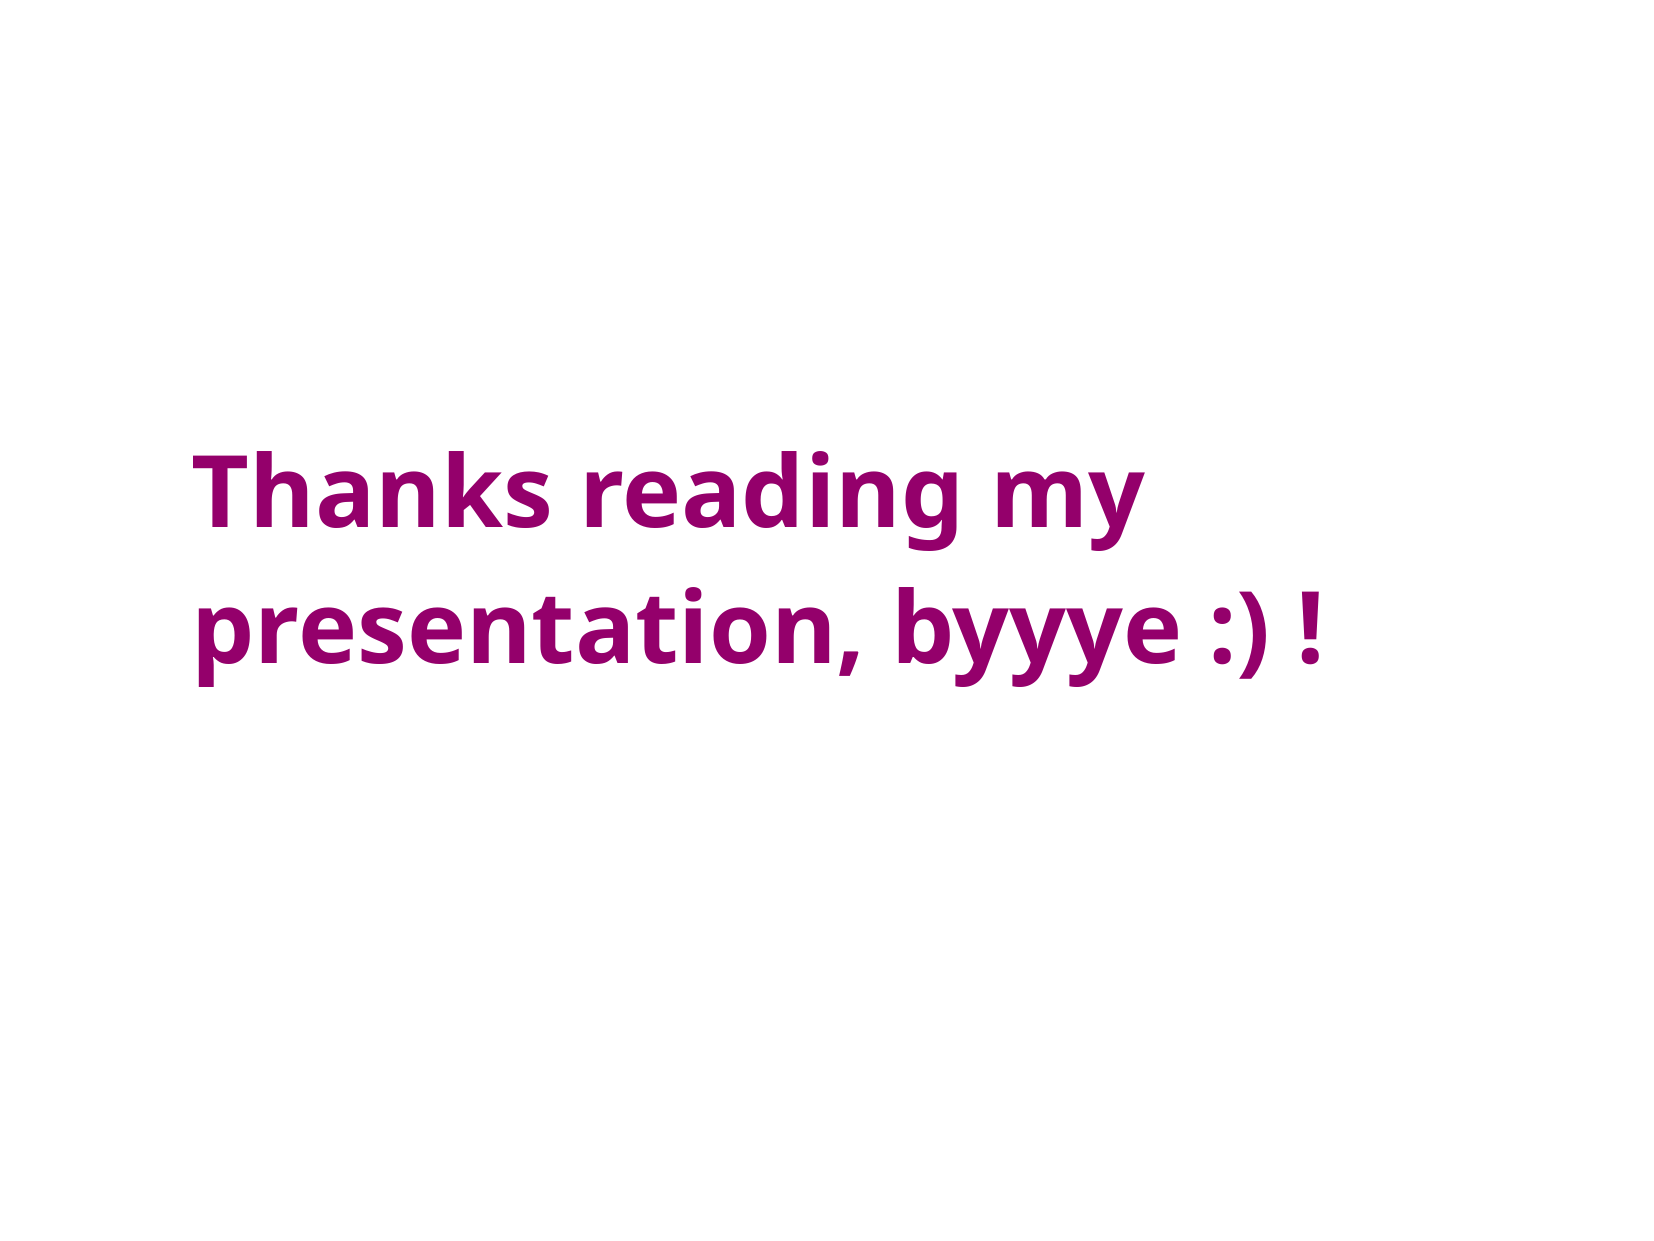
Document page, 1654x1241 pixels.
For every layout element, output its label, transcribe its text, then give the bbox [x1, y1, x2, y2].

text_box Thanks reading my presentation, byyye :) ! [177, 413, 1388, 678]
